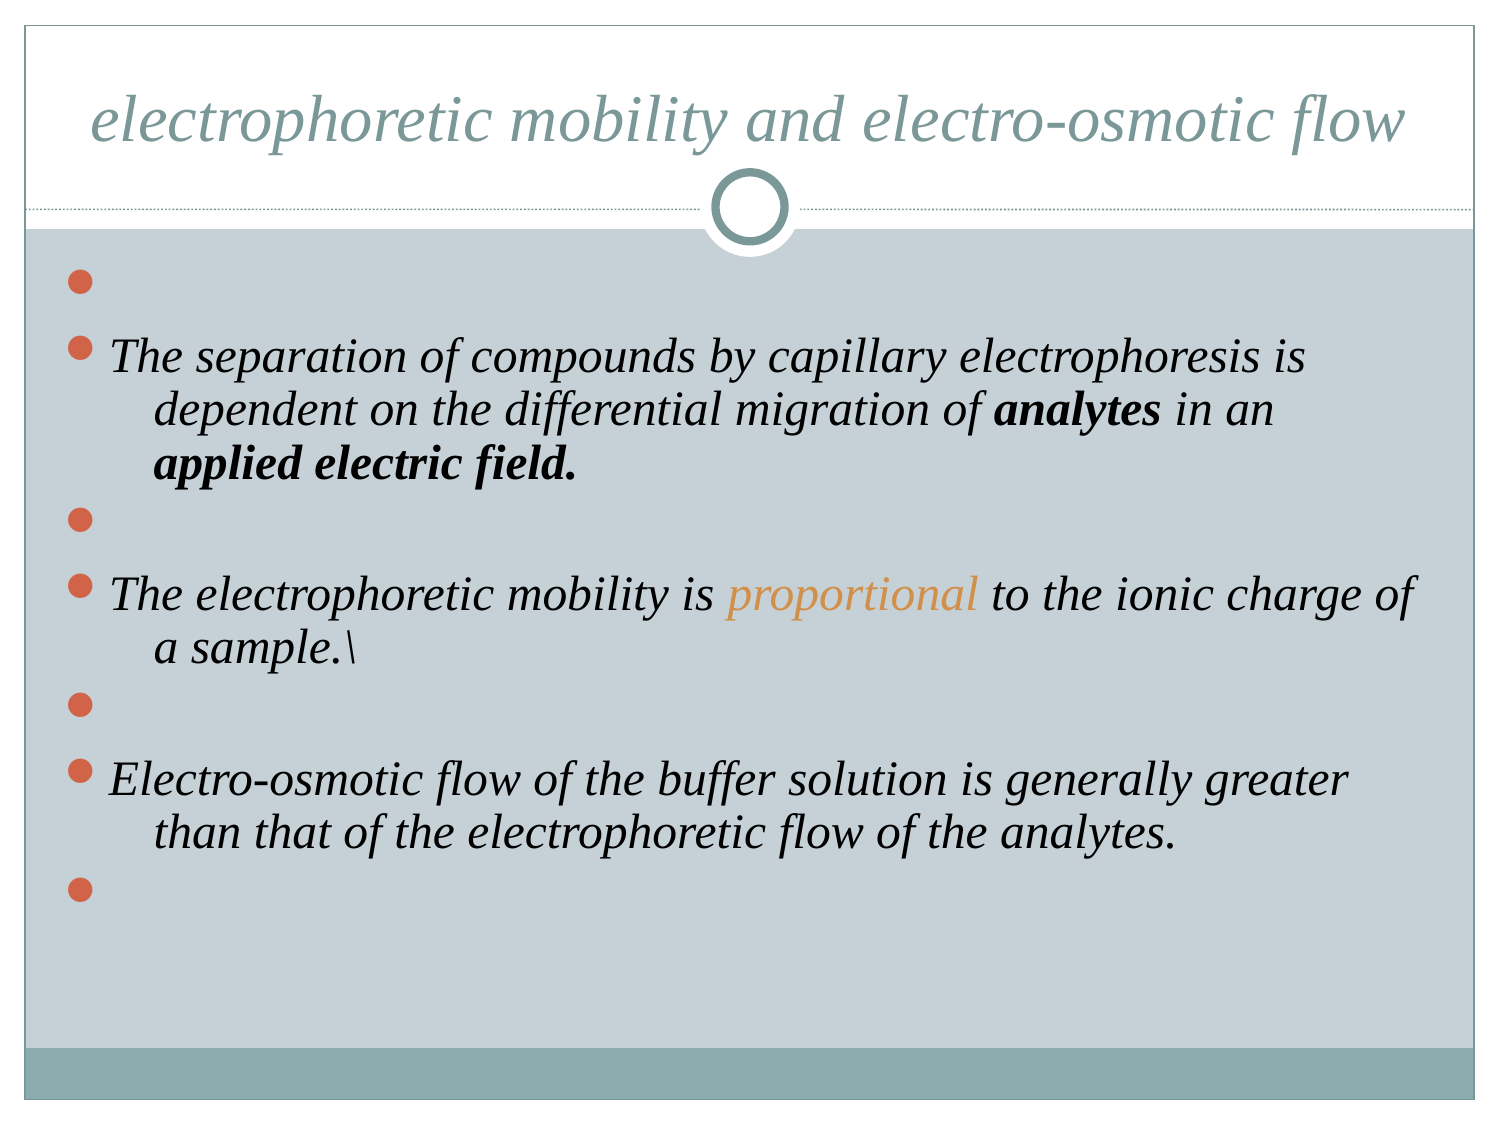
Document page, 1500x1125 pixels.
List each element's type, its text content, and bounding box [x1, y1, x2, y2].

list The separation of compounds by capillary electrophoresis is dependent on the differential migration of analytes in an applied electric field. The electrophoretic mobility is proportional to the ionic charge of a sample.\ Electro-osmotic flow of the buffer solution is generally greater than that of the electrophoretic flow of the analytes. [49, 250, 1445, 1001]
title electrophoretic mobility and electro-osmotic flow [49, 37, 1450, 162]
